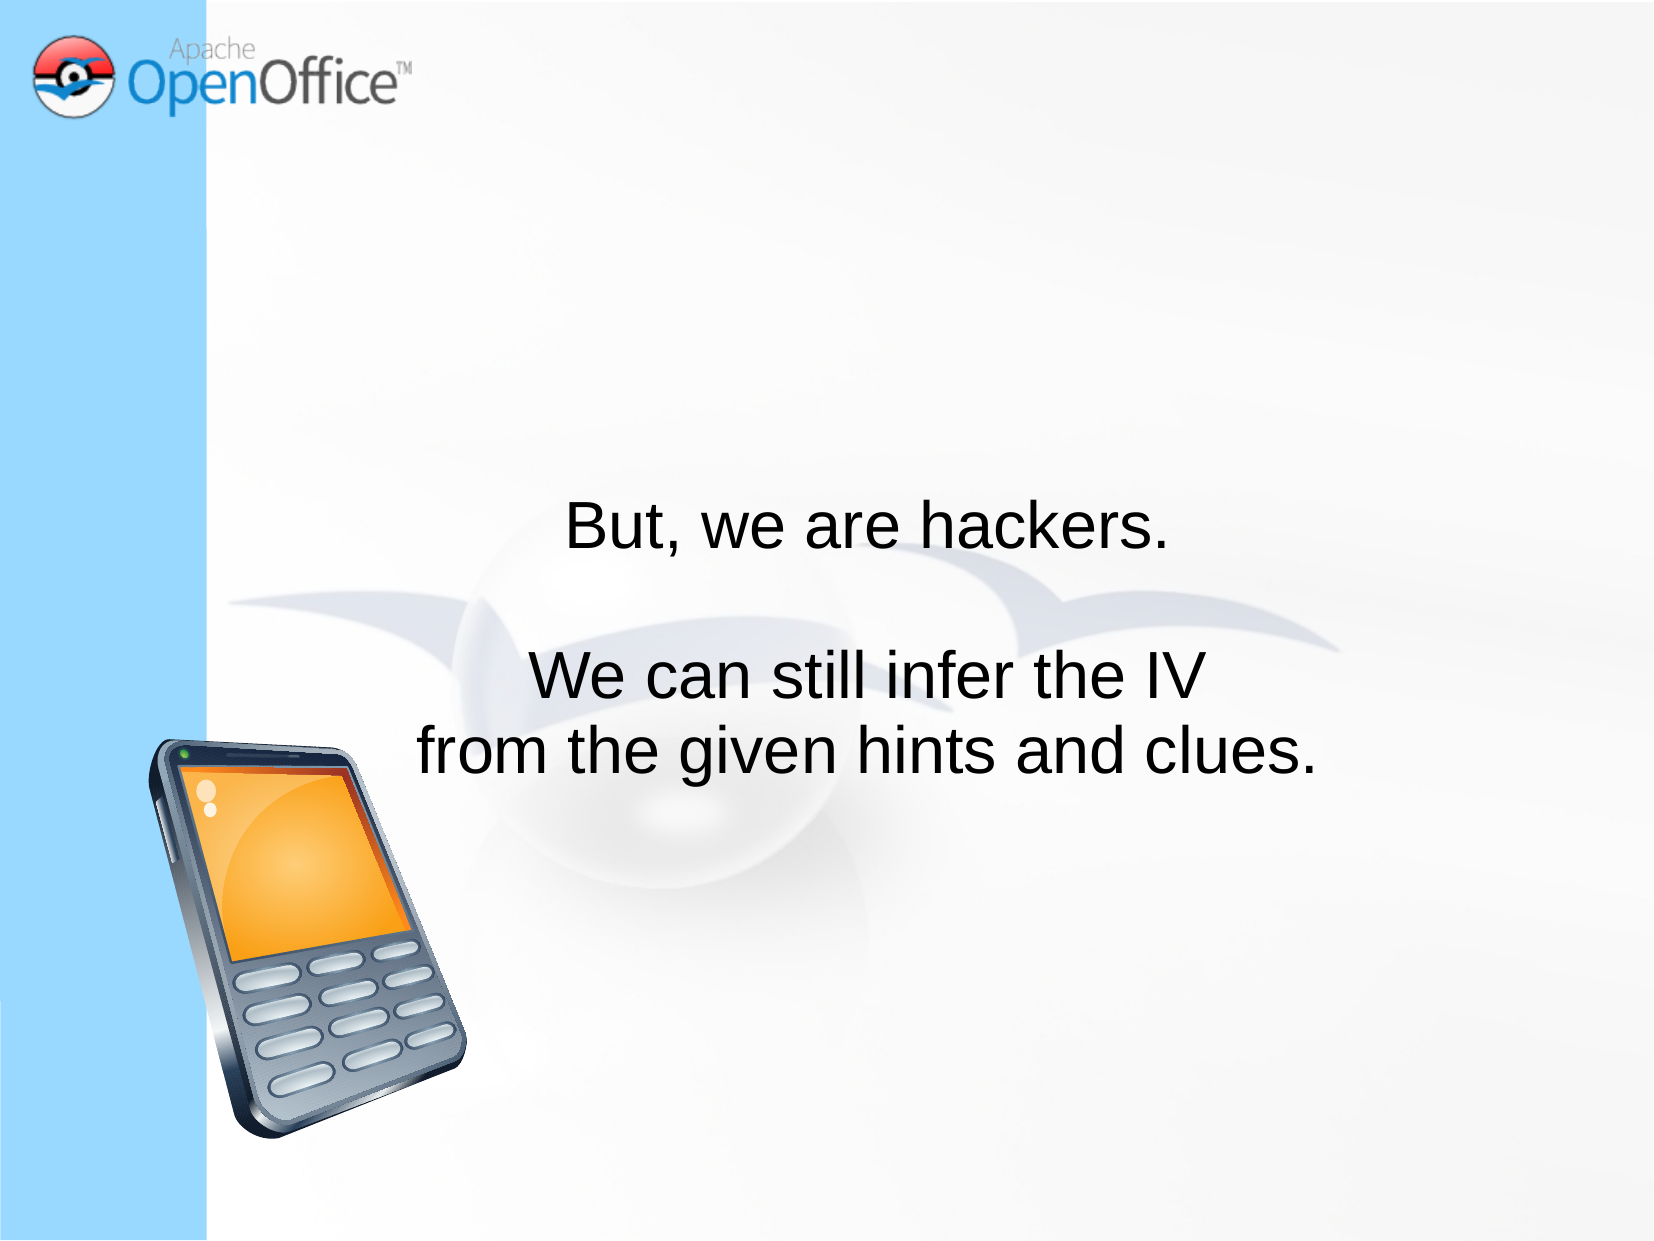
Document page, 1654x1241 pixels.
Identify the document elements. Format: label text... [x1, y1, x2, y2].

picture [141, 732, 165, 1146]
subtitle But, we are hackers. We can still infer the IV from the given hints and clues. [165, 108, 1571, 1168]
picture [31, 2, 1654, 1241]
